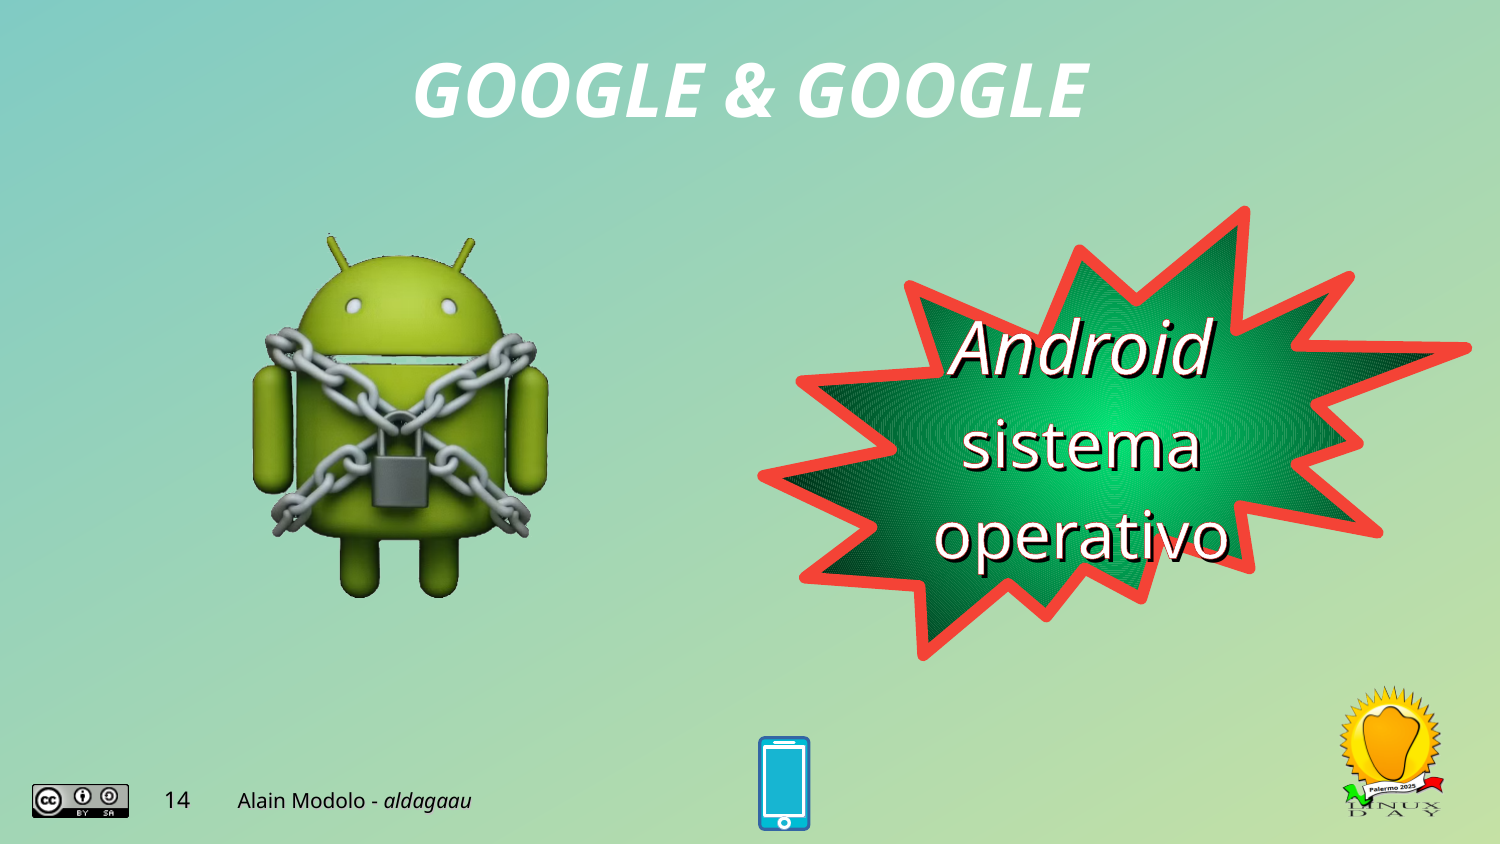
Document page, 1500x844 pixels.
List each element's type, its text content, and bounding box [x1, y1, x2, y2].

picture [1233, 670, 1500, 844]
text_box Android sistema operativo [763, 211, 1467, 656]
picture [251, 233, 550, 598]
picture [32, 784, 129, 818]
title GOOGLE & GOOGLE [292, 36, 1208, 140]
text_box [759, 737, 809, 830]
